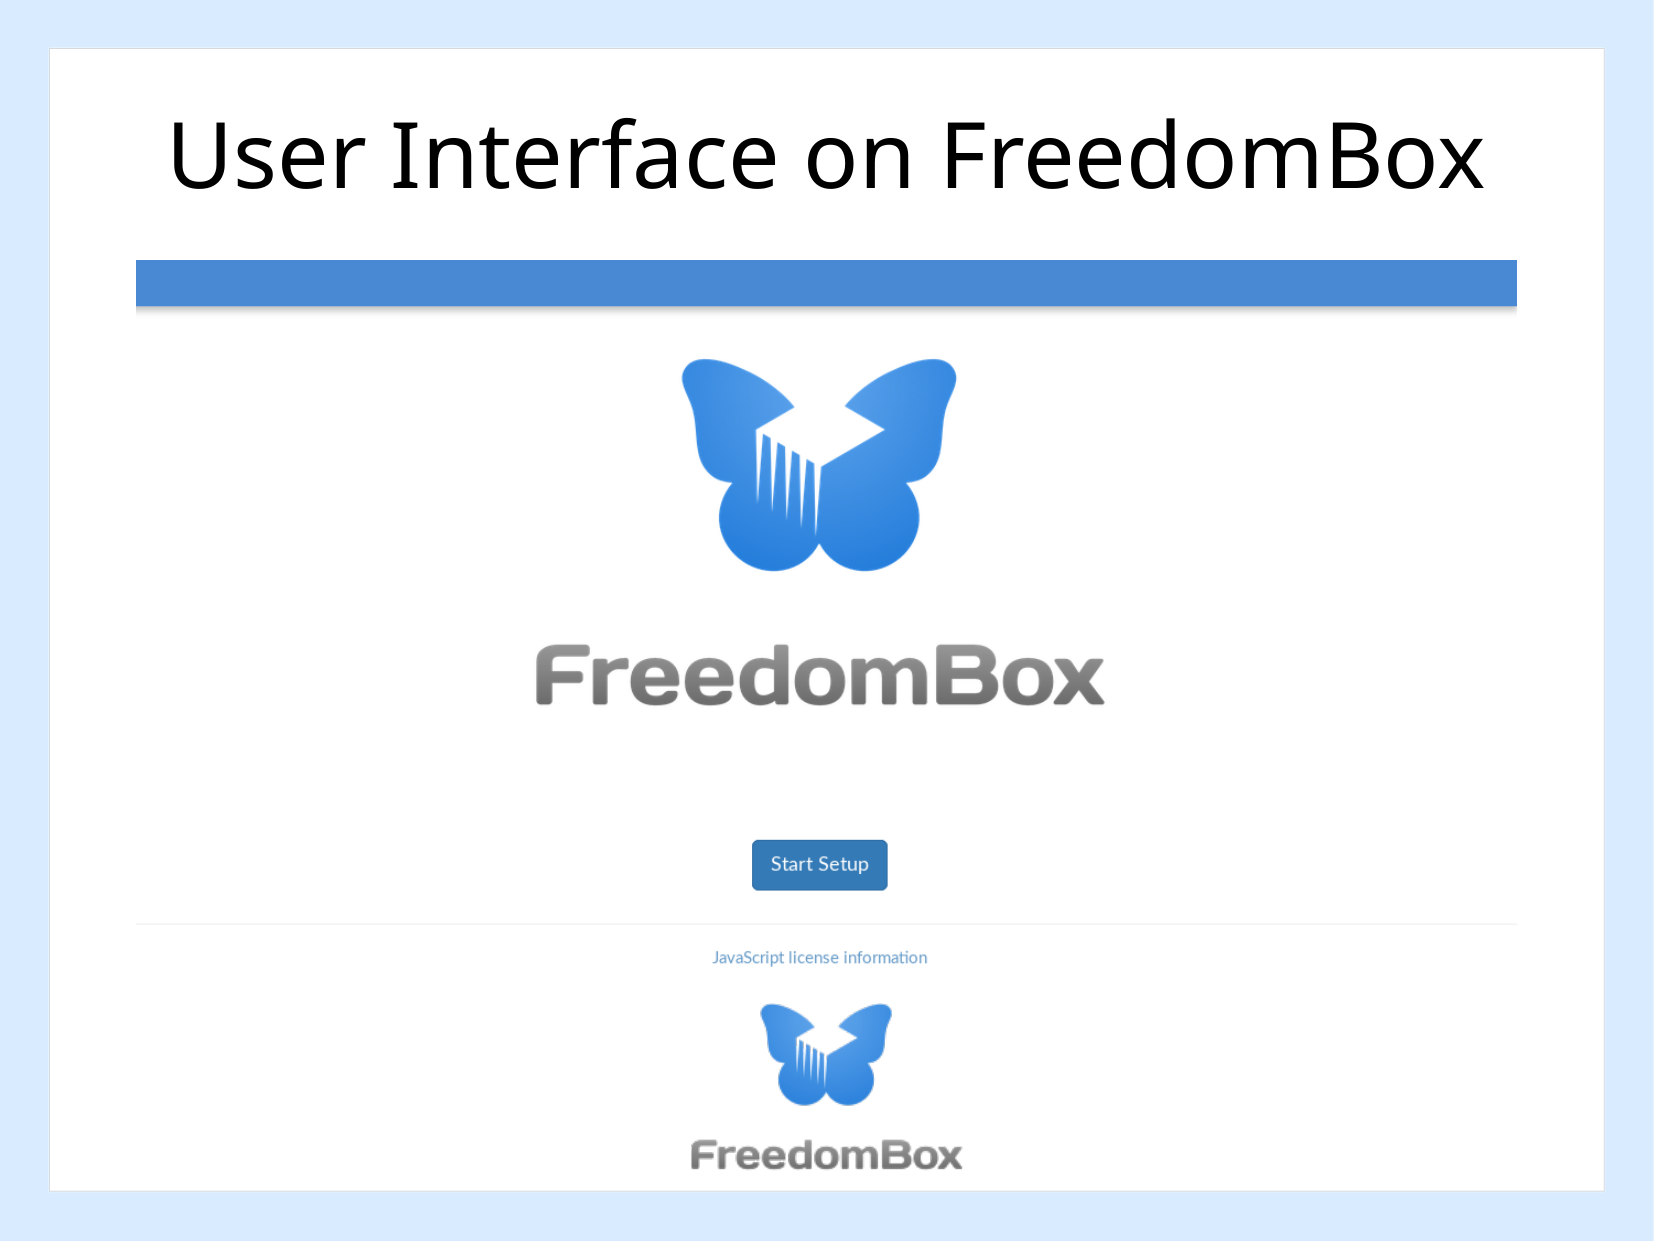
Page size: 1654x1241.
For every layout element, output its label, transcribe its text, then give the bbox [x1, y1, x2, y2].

picture [0, 0, 1654, 1241]
title User Interface on FreedomBox [82, 49, 1571, 257]
